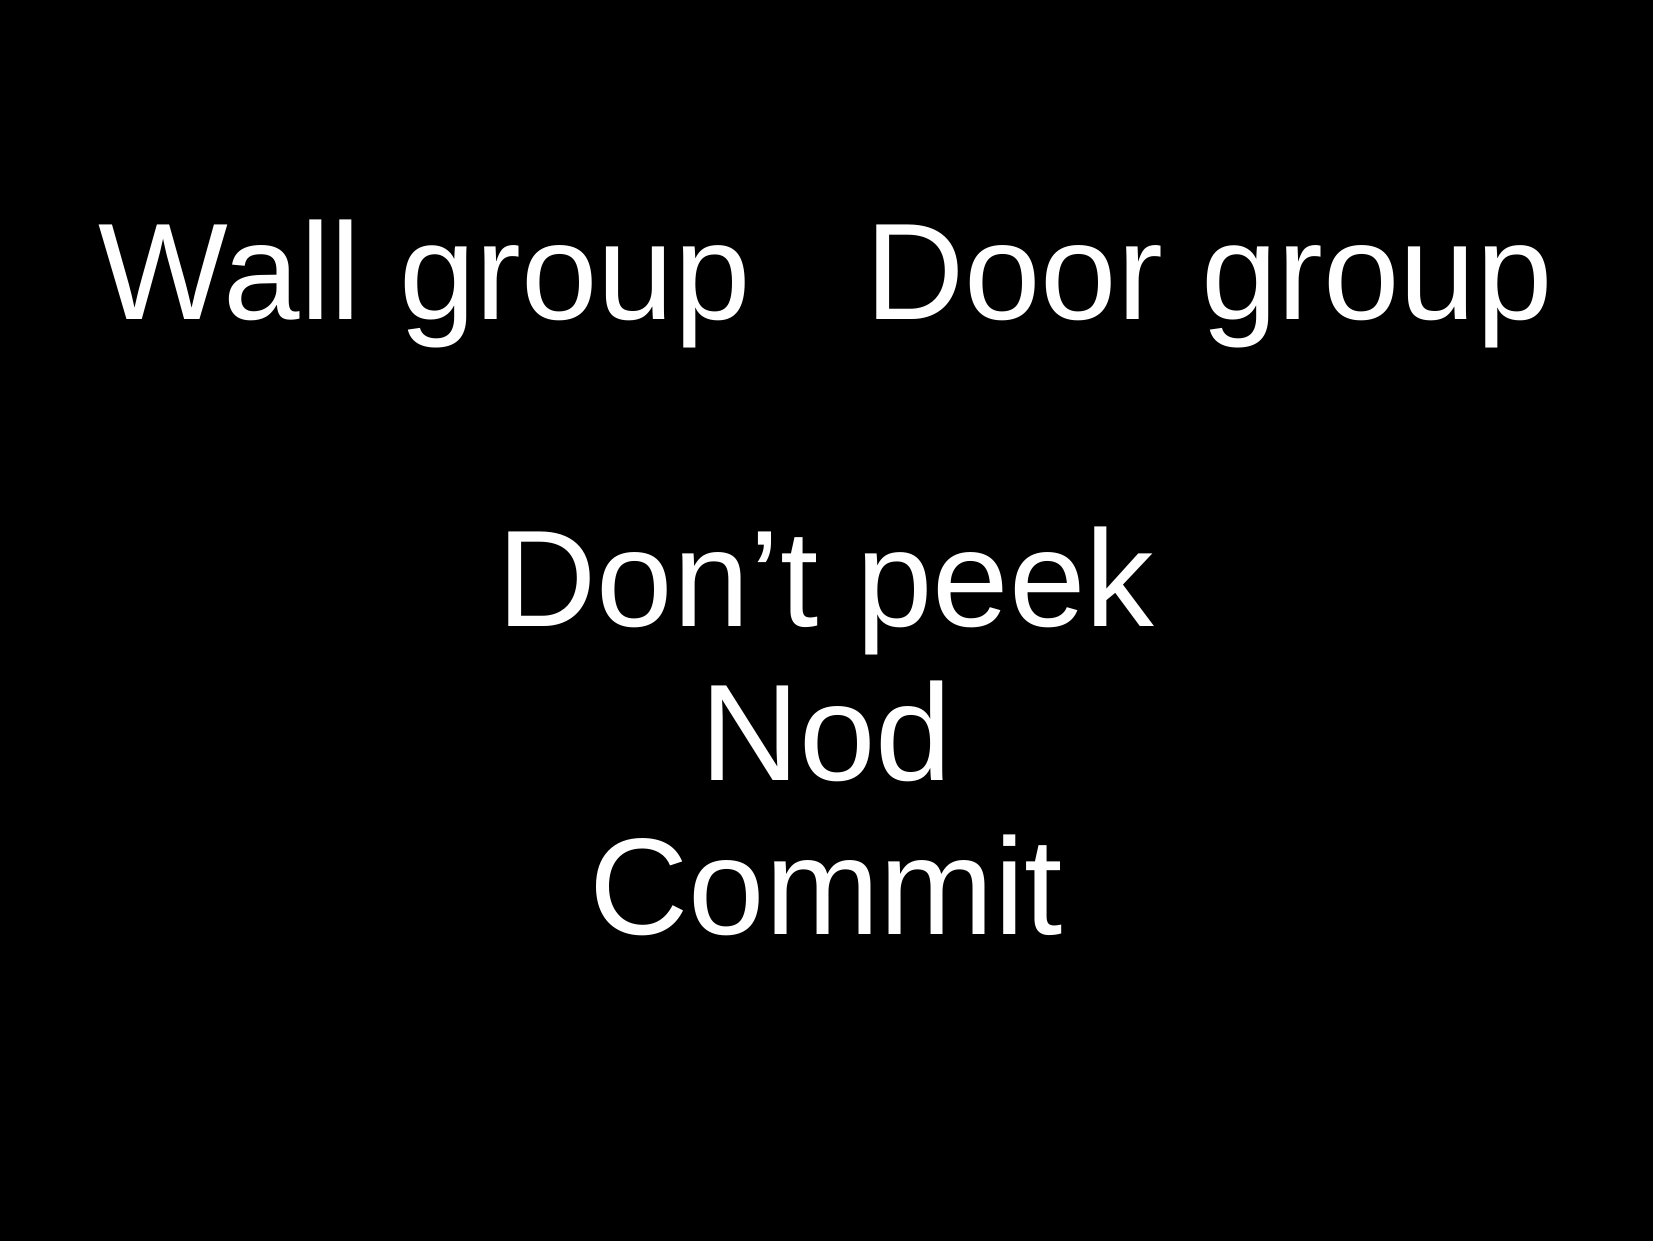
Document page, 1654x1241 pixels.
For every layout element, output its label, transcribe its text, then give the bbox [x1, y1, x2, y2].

subtitle Wall group Door group Don’t peek Nod Commit [82, 56, 1571, 1102]
